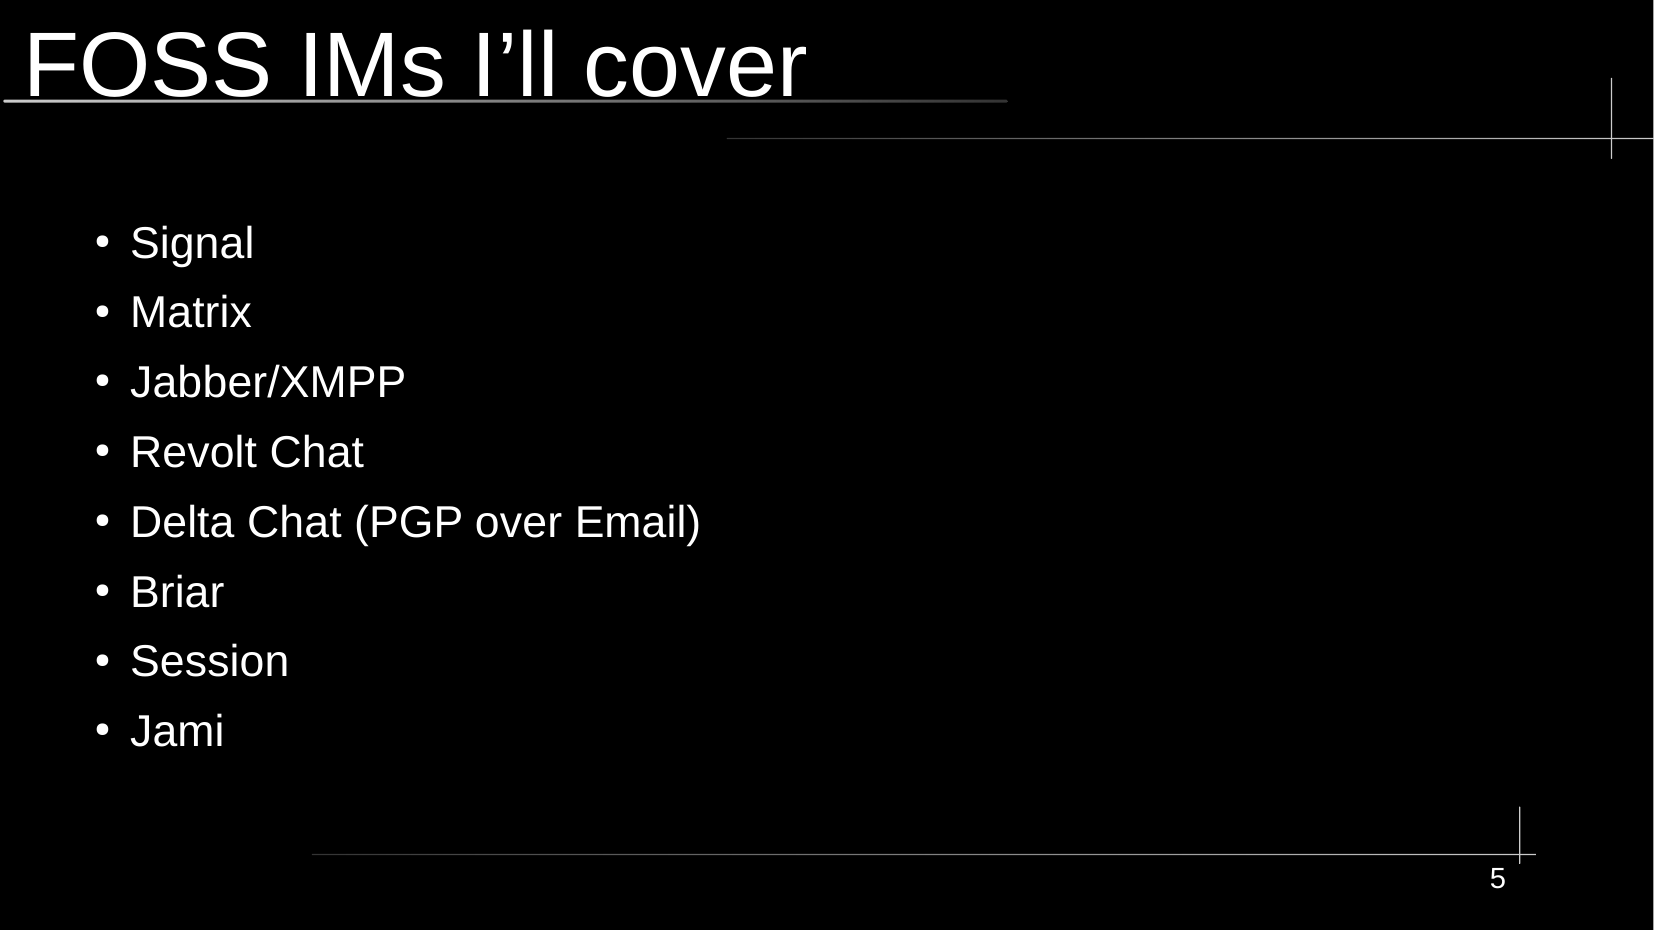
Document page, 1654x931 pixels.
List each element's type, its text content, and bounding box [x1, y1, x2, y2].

title FOSS IMs I’ll cover [23, 11, 1589, 119]
list Signal Matrix Jabber/XMPP Revolt Chat Delta Chat (PGP over Email) Briar Session Jami [82, 217, 1571, 758]
